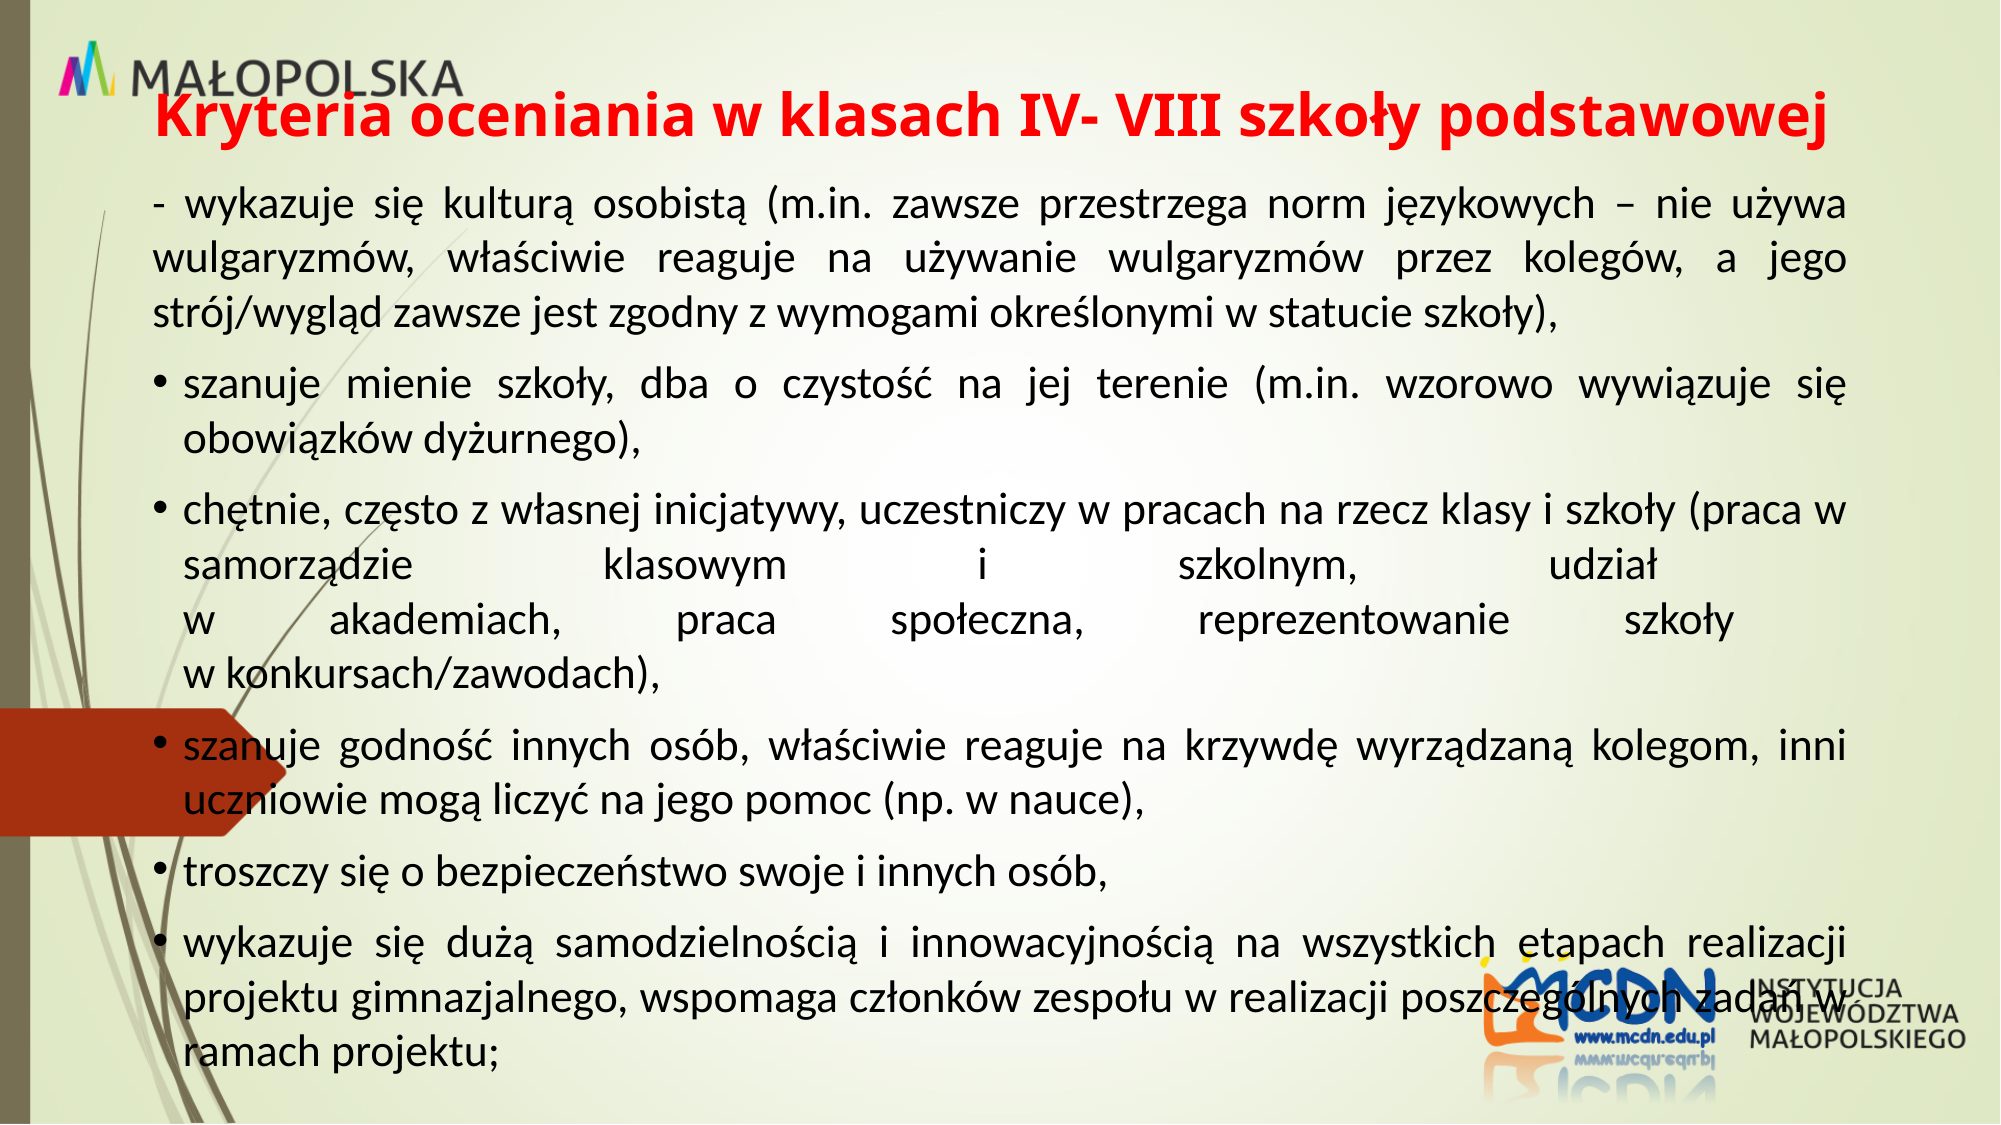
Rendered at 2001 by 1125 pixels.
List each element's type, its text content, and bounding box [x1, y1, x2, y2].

picture [0, 0, 2001, 1125]
title Kryteria oceniania w klasach IV- VIII szkoły podstawowej [137, 59, 1863, 164]
list - wykazuje się kulturą osobistą (m.in. zawsze przestrzega norm językowych – nie używa wulgaryzmów, właściwie reaguje na używanie wulgaryzmów przez kolegów, a jego strój/wygląd zawsze jest zgodny z wymogami określonymi w statucie szkoły), szanuje mienie szkoły, dba o czystość na jej terenie (m.in. wzorowo wywiązuje się obowiązków dyżurnego), chętnie, często z własnej inicjatywy, uczestniczy w pracach na rzecz klasy i szkoły (praca w samorządzie klasowym i szkolnym, udział w akademiach, praca społeczna, reprezentowanie szkoły w konkursach/zawodach), szanuje godność innych osób, właściwie reaguje na krzywdę wyrządzaną kolegom, inni uczniowie mogą liczyć na jego pomoc (np. w nauce), troszczy się o bezpieczeństwo swoje i innych osób, wykazuje się dużą samodzielnością i innowacyjnością na wszystkich etapach realizacji projektu gimnazjalnego, wspomaga członków zespołu w realizacji poszczególnych zadań w ramach projektu; [137, 164, 1863, 1092]
